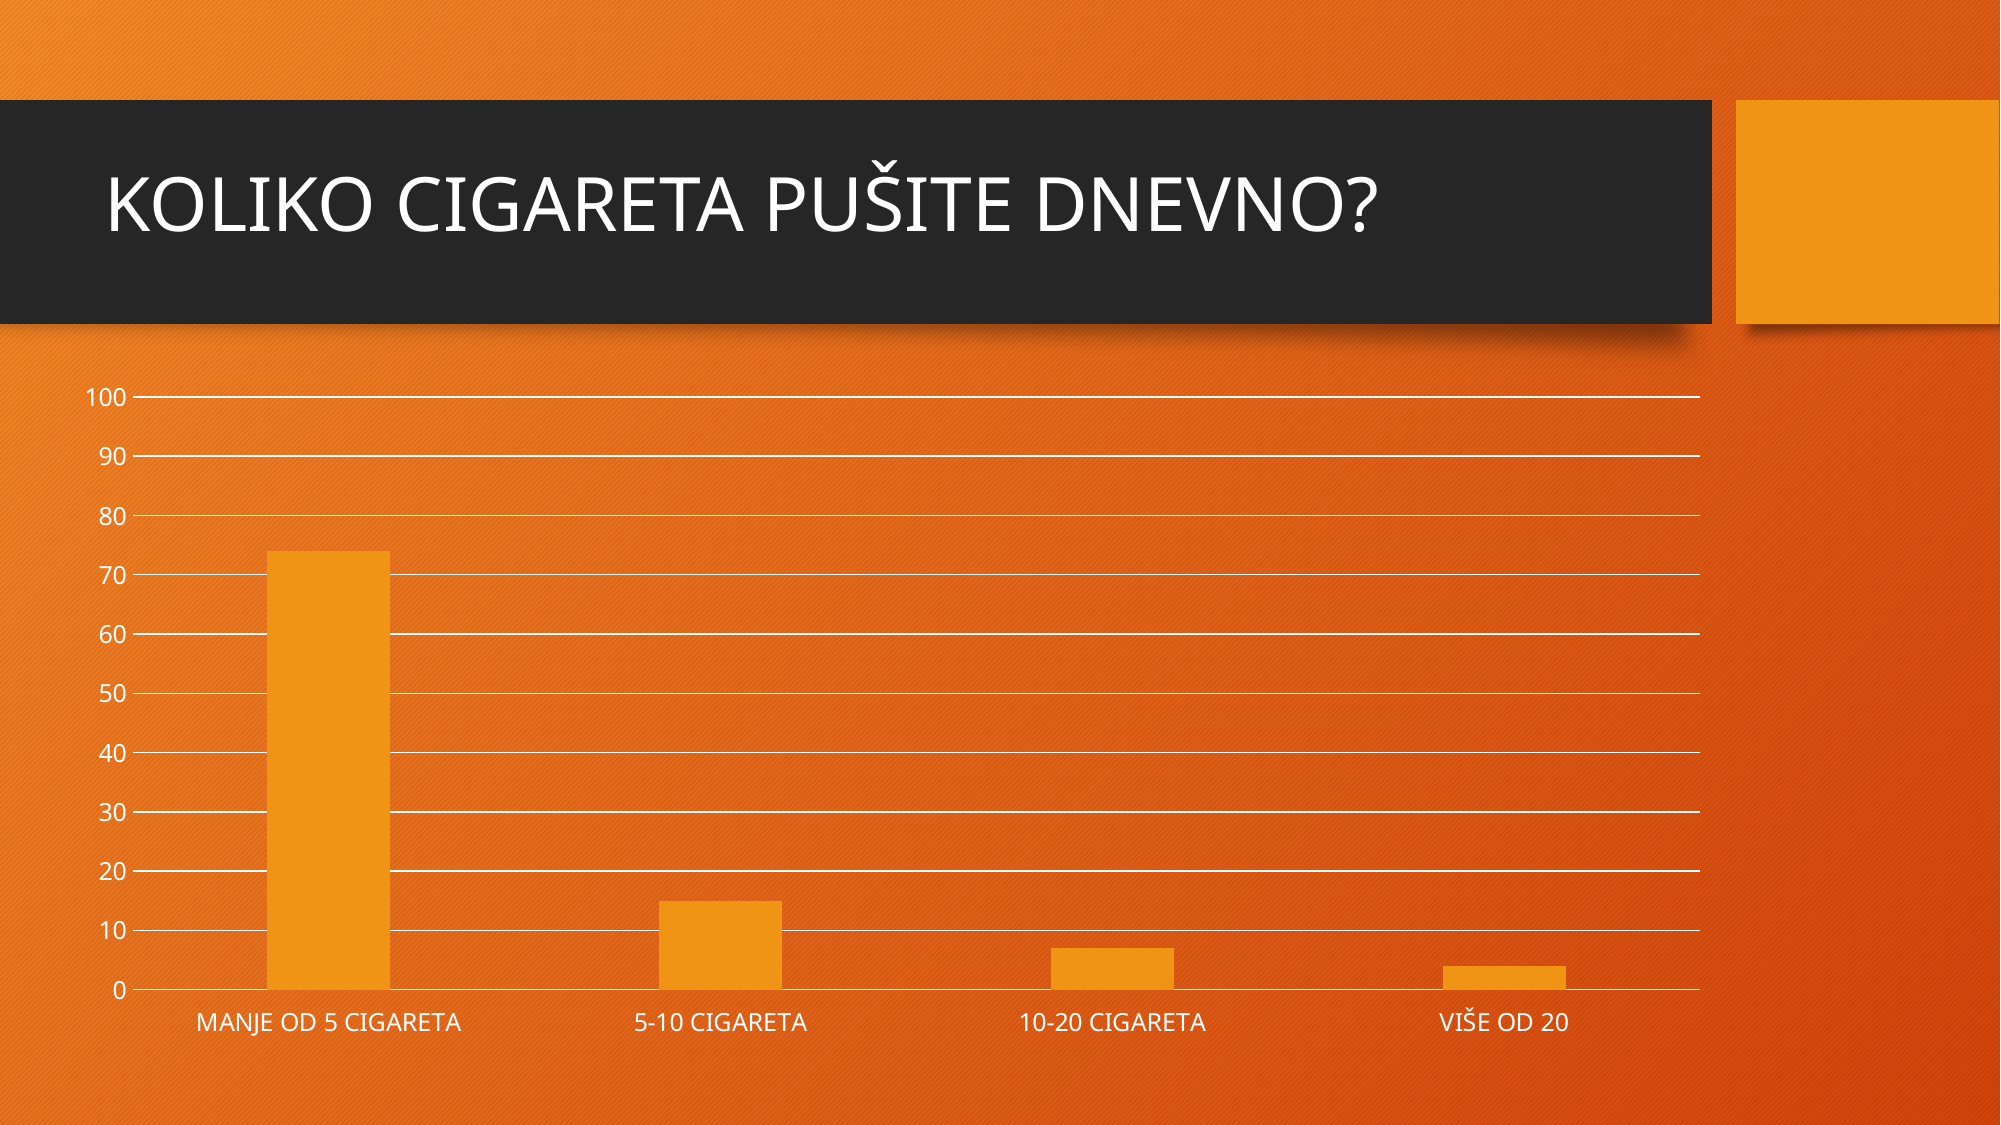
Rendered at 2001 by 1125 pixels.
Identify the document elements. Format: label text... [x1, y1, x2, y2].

title KOLIKO CIGARETA PUŠITE DNEVNO? [89, 118, 1667, 296]
chart [50, 366, 1734, 1053]
